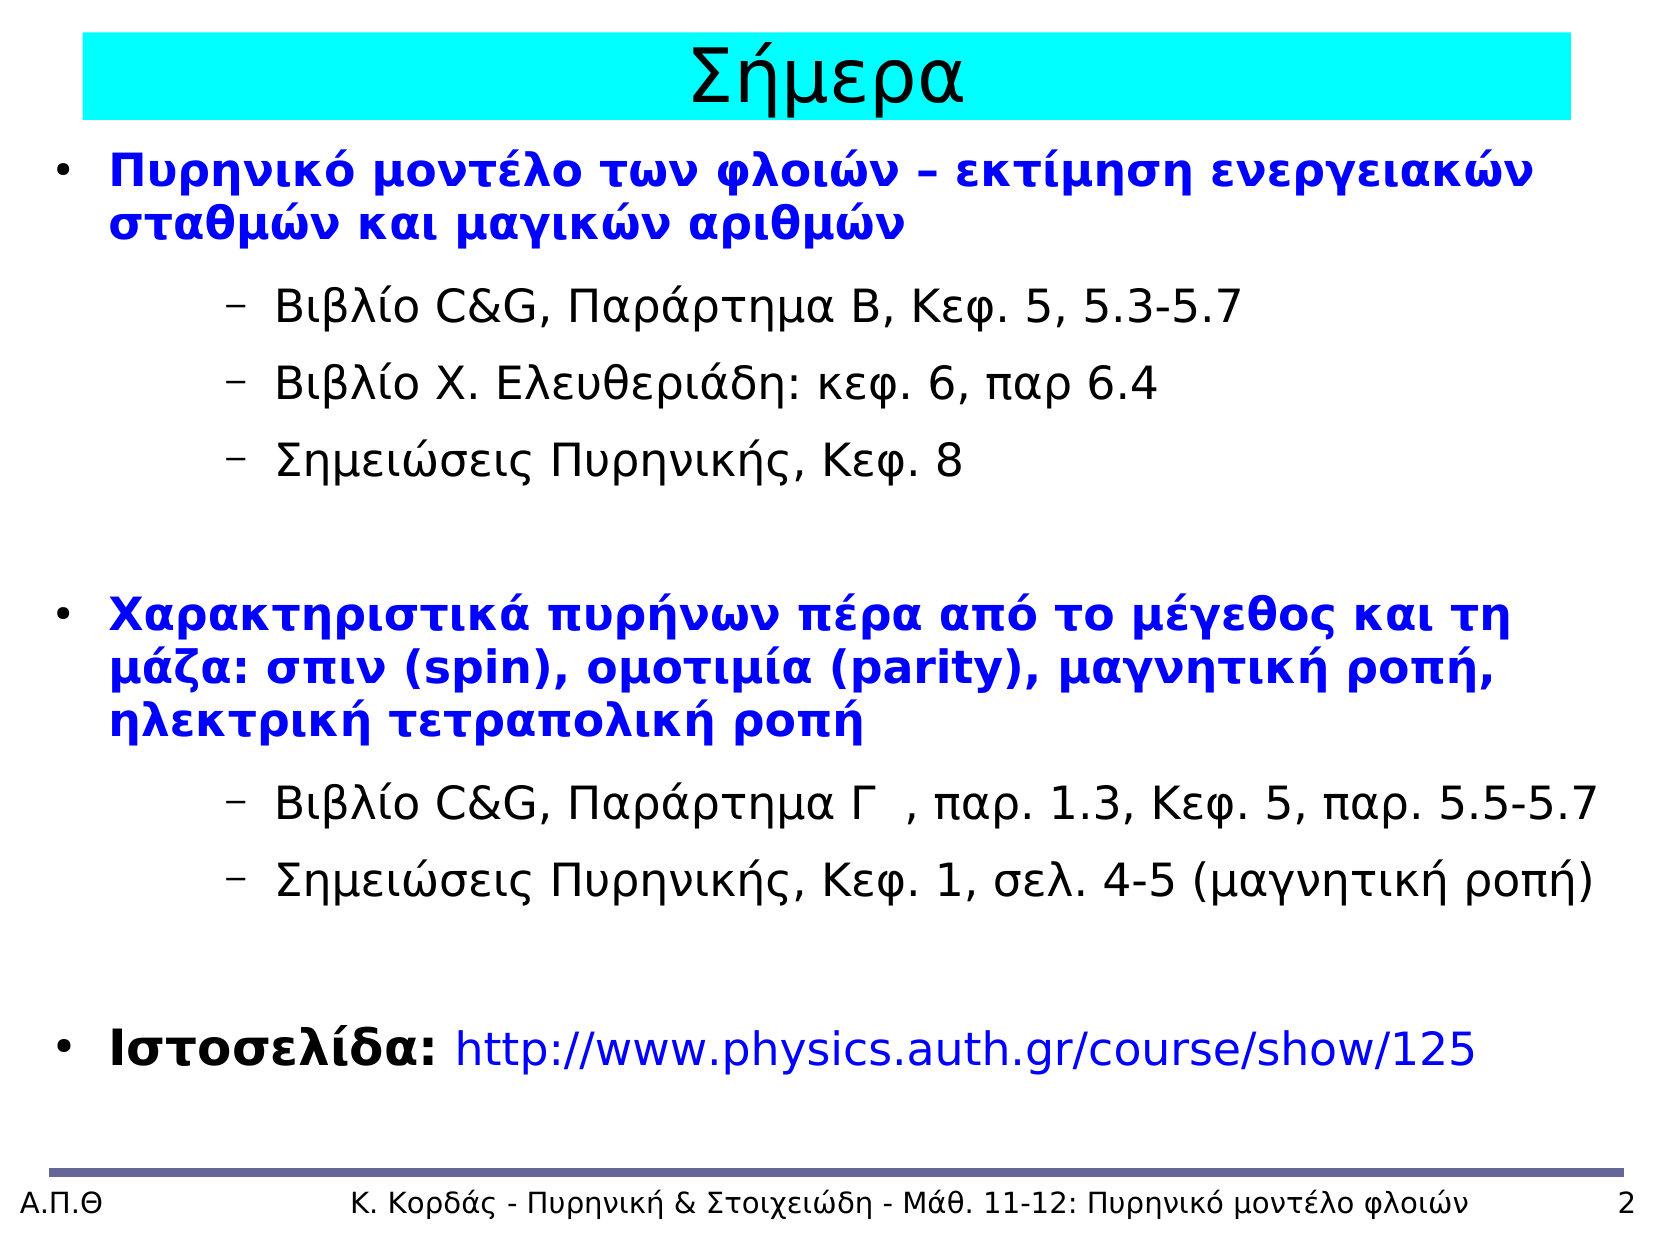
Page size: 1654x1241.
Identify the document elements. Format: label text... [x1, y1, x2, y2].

title Σήμερα [82, 32, 1571, 120]
list Πυρηνικό μοντέλο των φλοιών – εκτίμηση ενεργειακών σταθμών και μαγικών αριθμών Βιβλίο C&G, Παράρτημα Β, Κεφ. 5, 5.3-5.7 Βιβλίο Χ. Ελευθεριάδη: κεφ. 6, παρ 6.4 Σημειώσεις Πυρηνικής, Κεφ. 8 Χαρακτηριστικά πυρήνων πέρα από το μέγεθος και τη μάζα: σπιν (spin), ομοτιμία (parity), μαγνητική ροπή, ηλεκτρική τετραπολική ροπή Βιβλίο C&G, Παράρτημα Γ , παρ. 1.3, Κεφ. 5, παρ. 5.5-5.7 Σημειώσεις Πυρηνικής, Κεφ. 1, σελ. 4-5 (μαγνητική ροπή) Ιστοσελίδα: http://www.physics.auth.gr/course/show/125 [37, 144, 1631, 1106]
